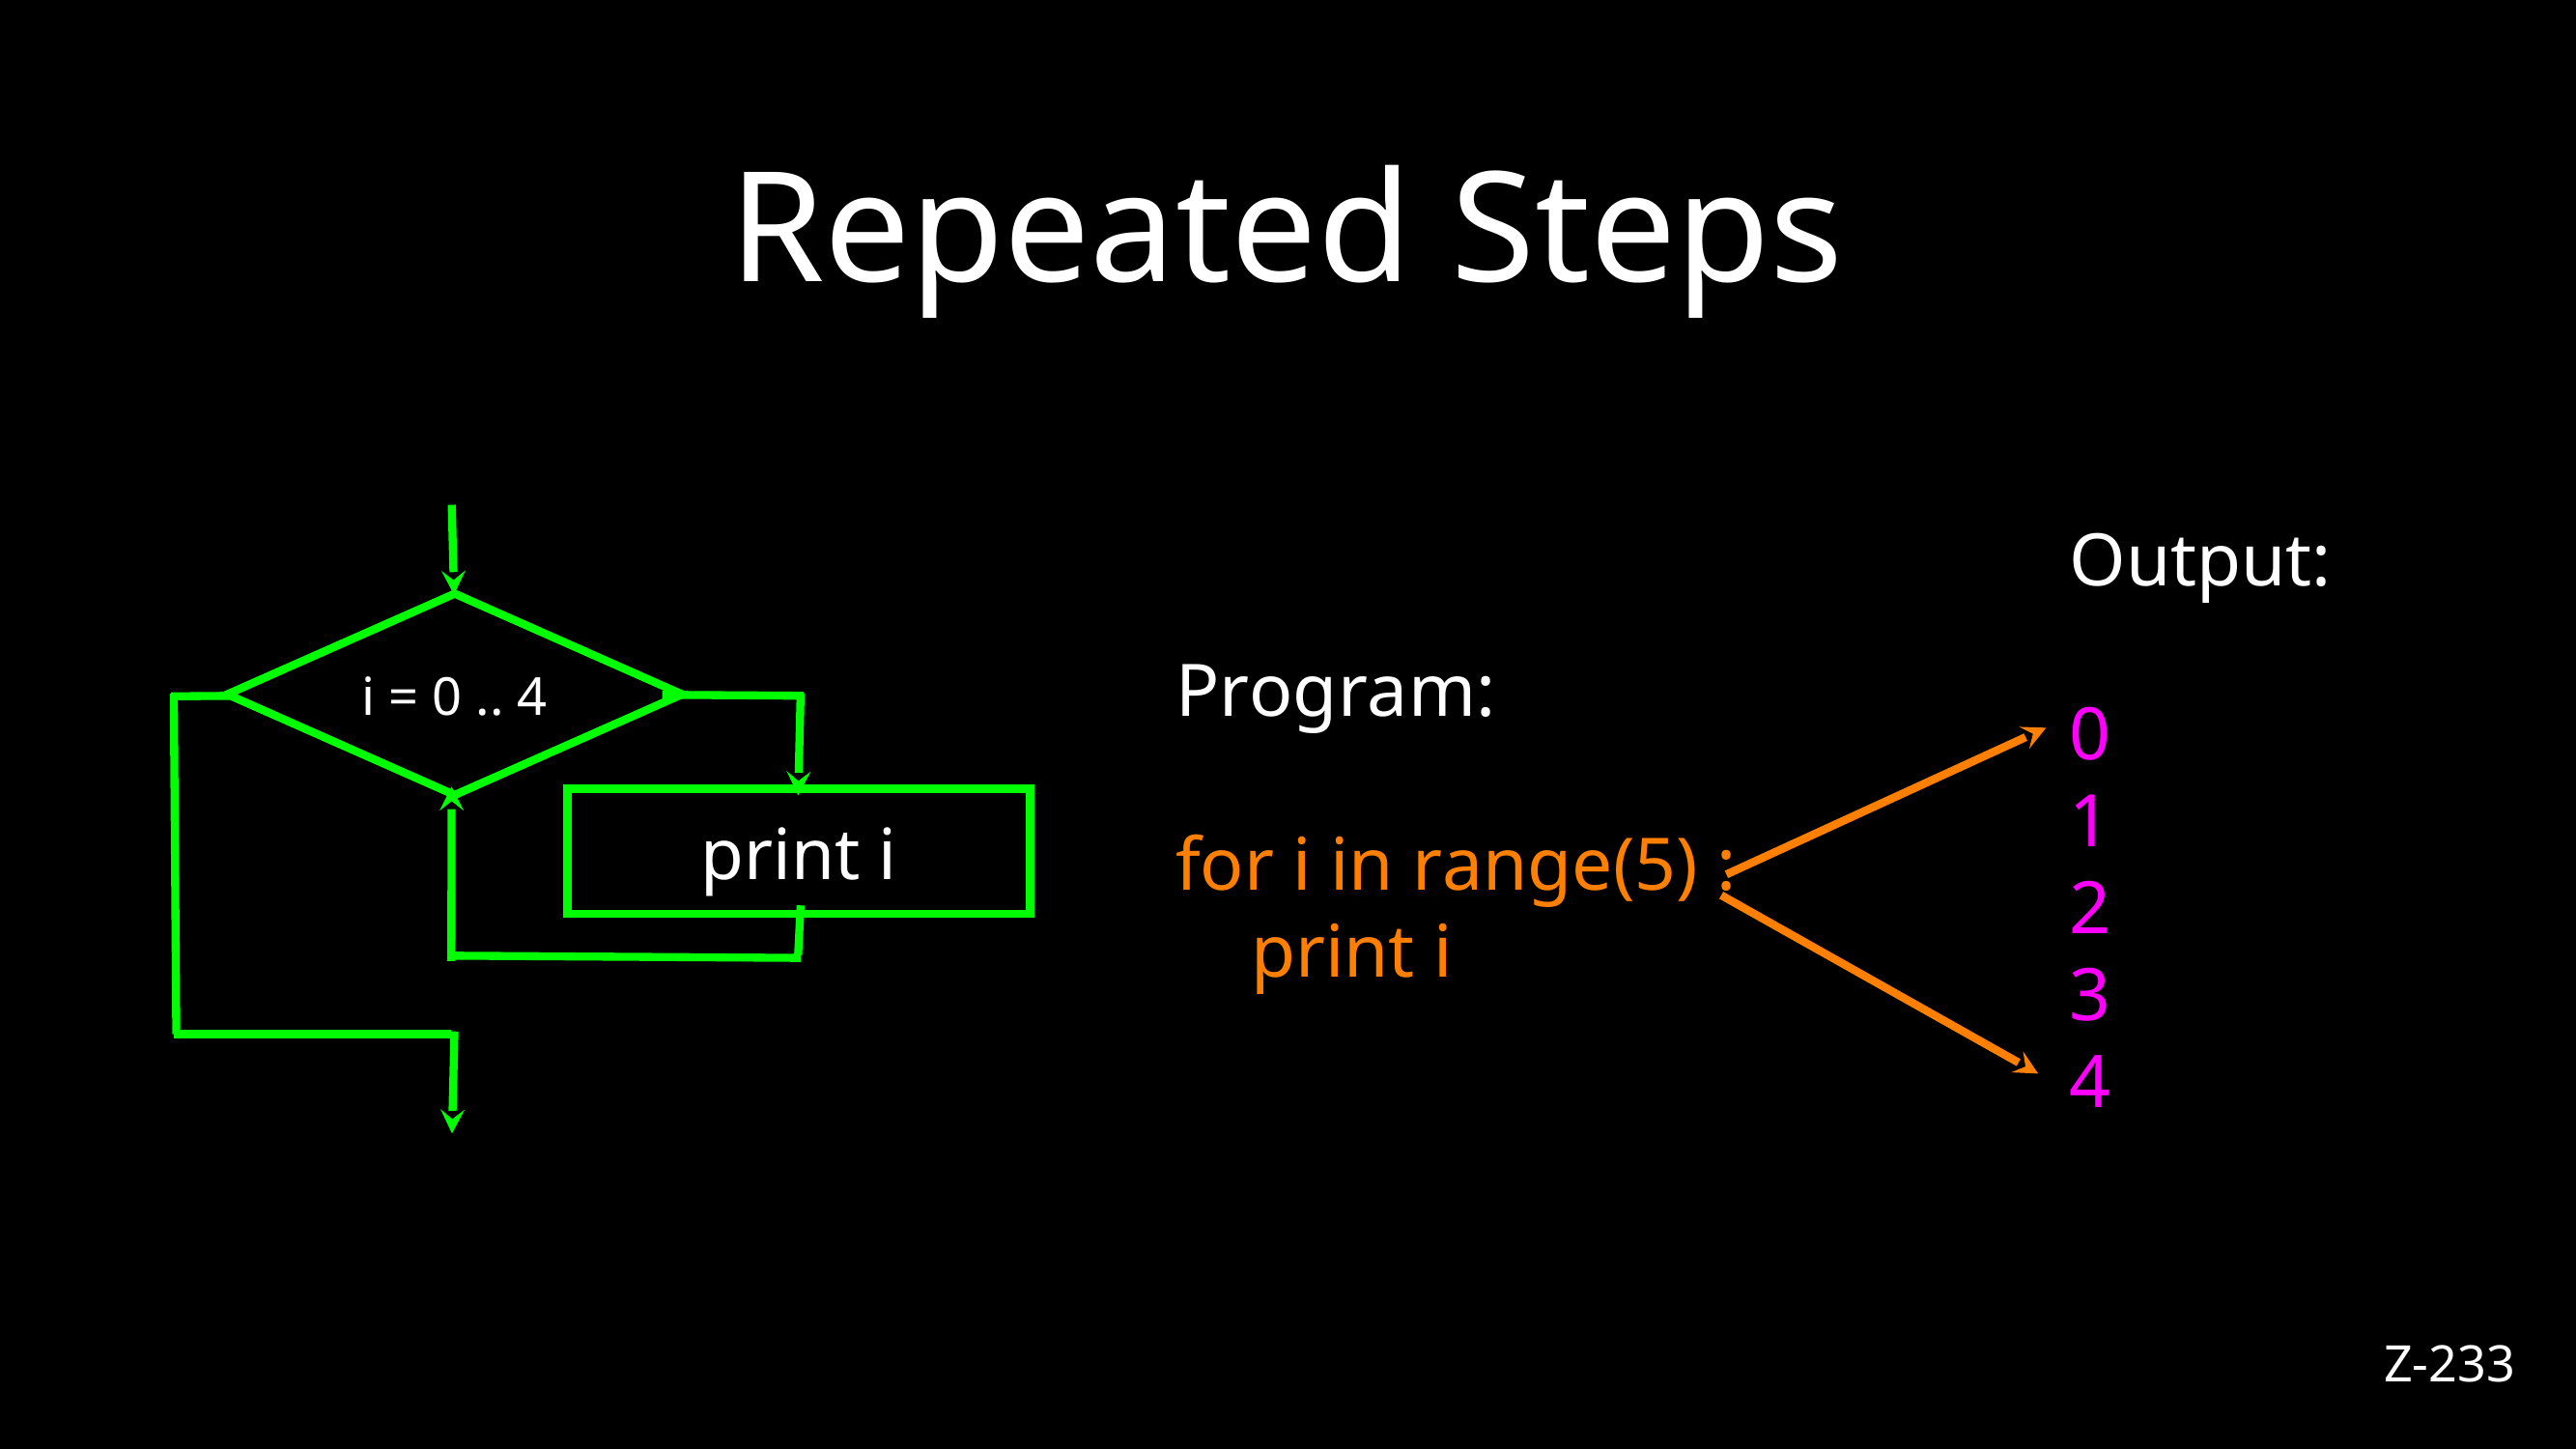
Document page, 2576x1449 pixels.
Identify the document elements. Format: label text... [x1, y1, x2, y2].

text_box i = 0 .. 4 [233, 593, 674, 795]
text_box Output: 0 1 2 3 4 [2069, 513, 2332, 1122]
text_box Program: for i in range(5) : print i [1175, 643, 1737, 992]
title Repeated Steps [183, 38, 2392, 403]
text_box Z-233 [2383, 1331, 2515, 1392]
text_box print i [567, 788, 1031, 914]
